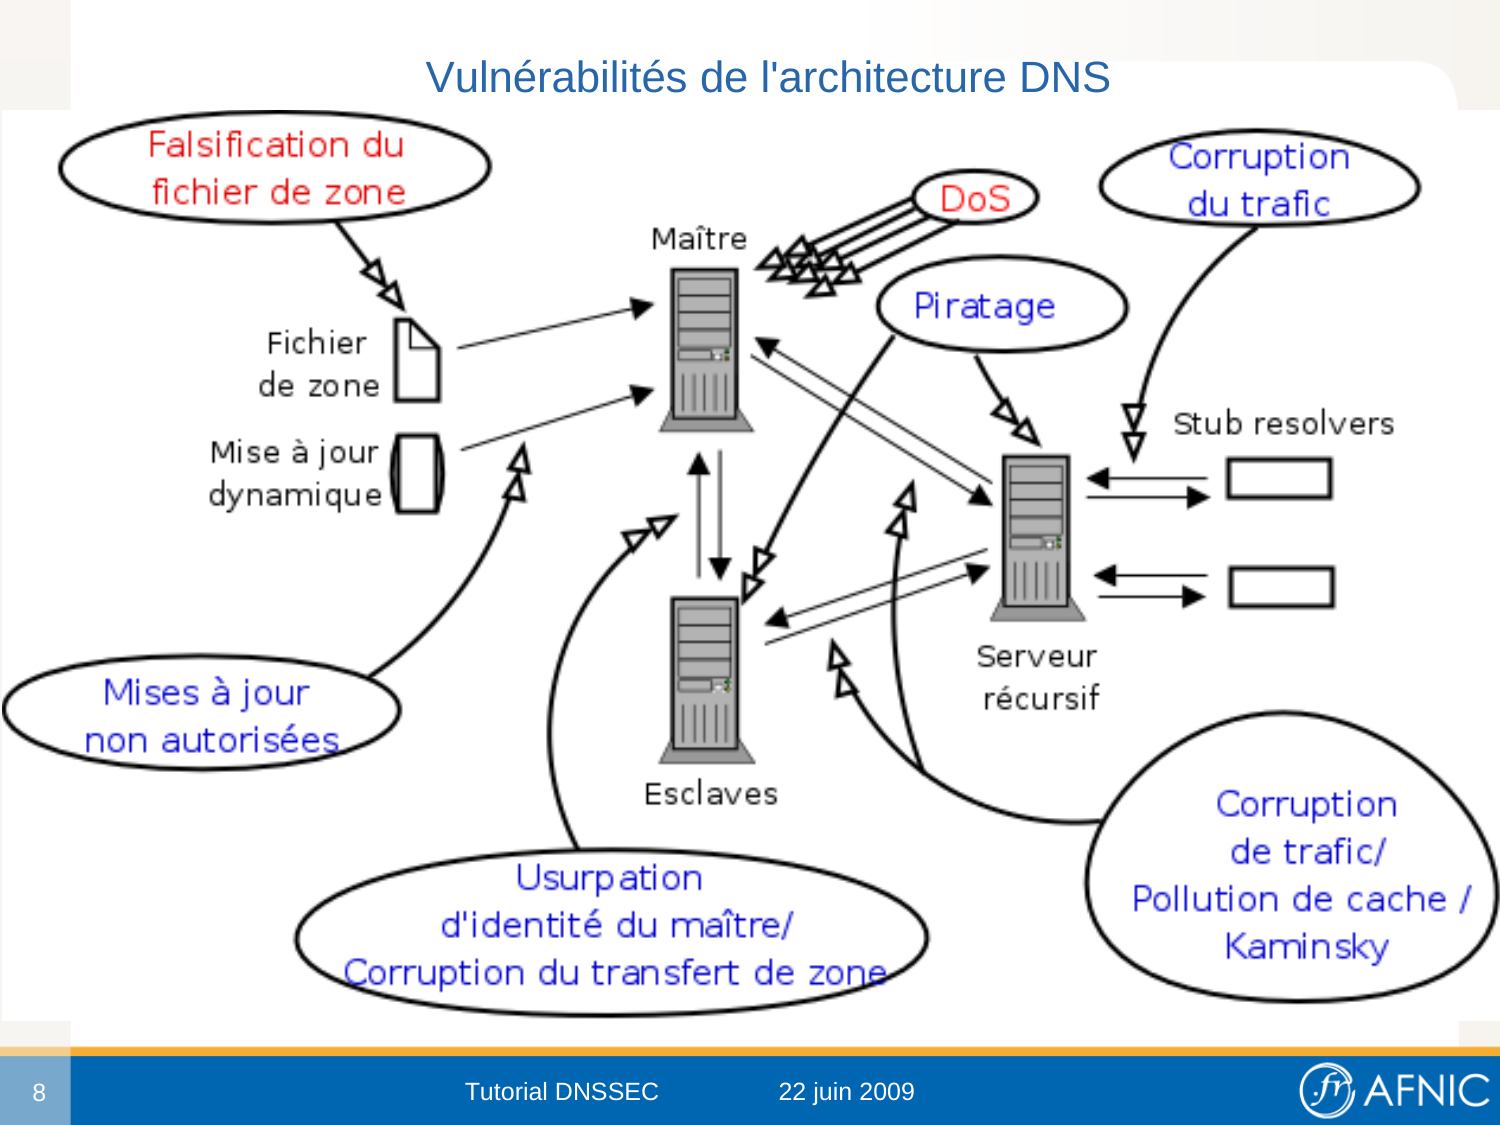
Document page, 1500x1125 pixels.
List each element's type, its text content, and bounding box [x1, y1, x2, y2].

picture [0, 0, 1500, 1125]
title Vulnérabilités de l'architecture DNS [112, 12, 1426, 110]
